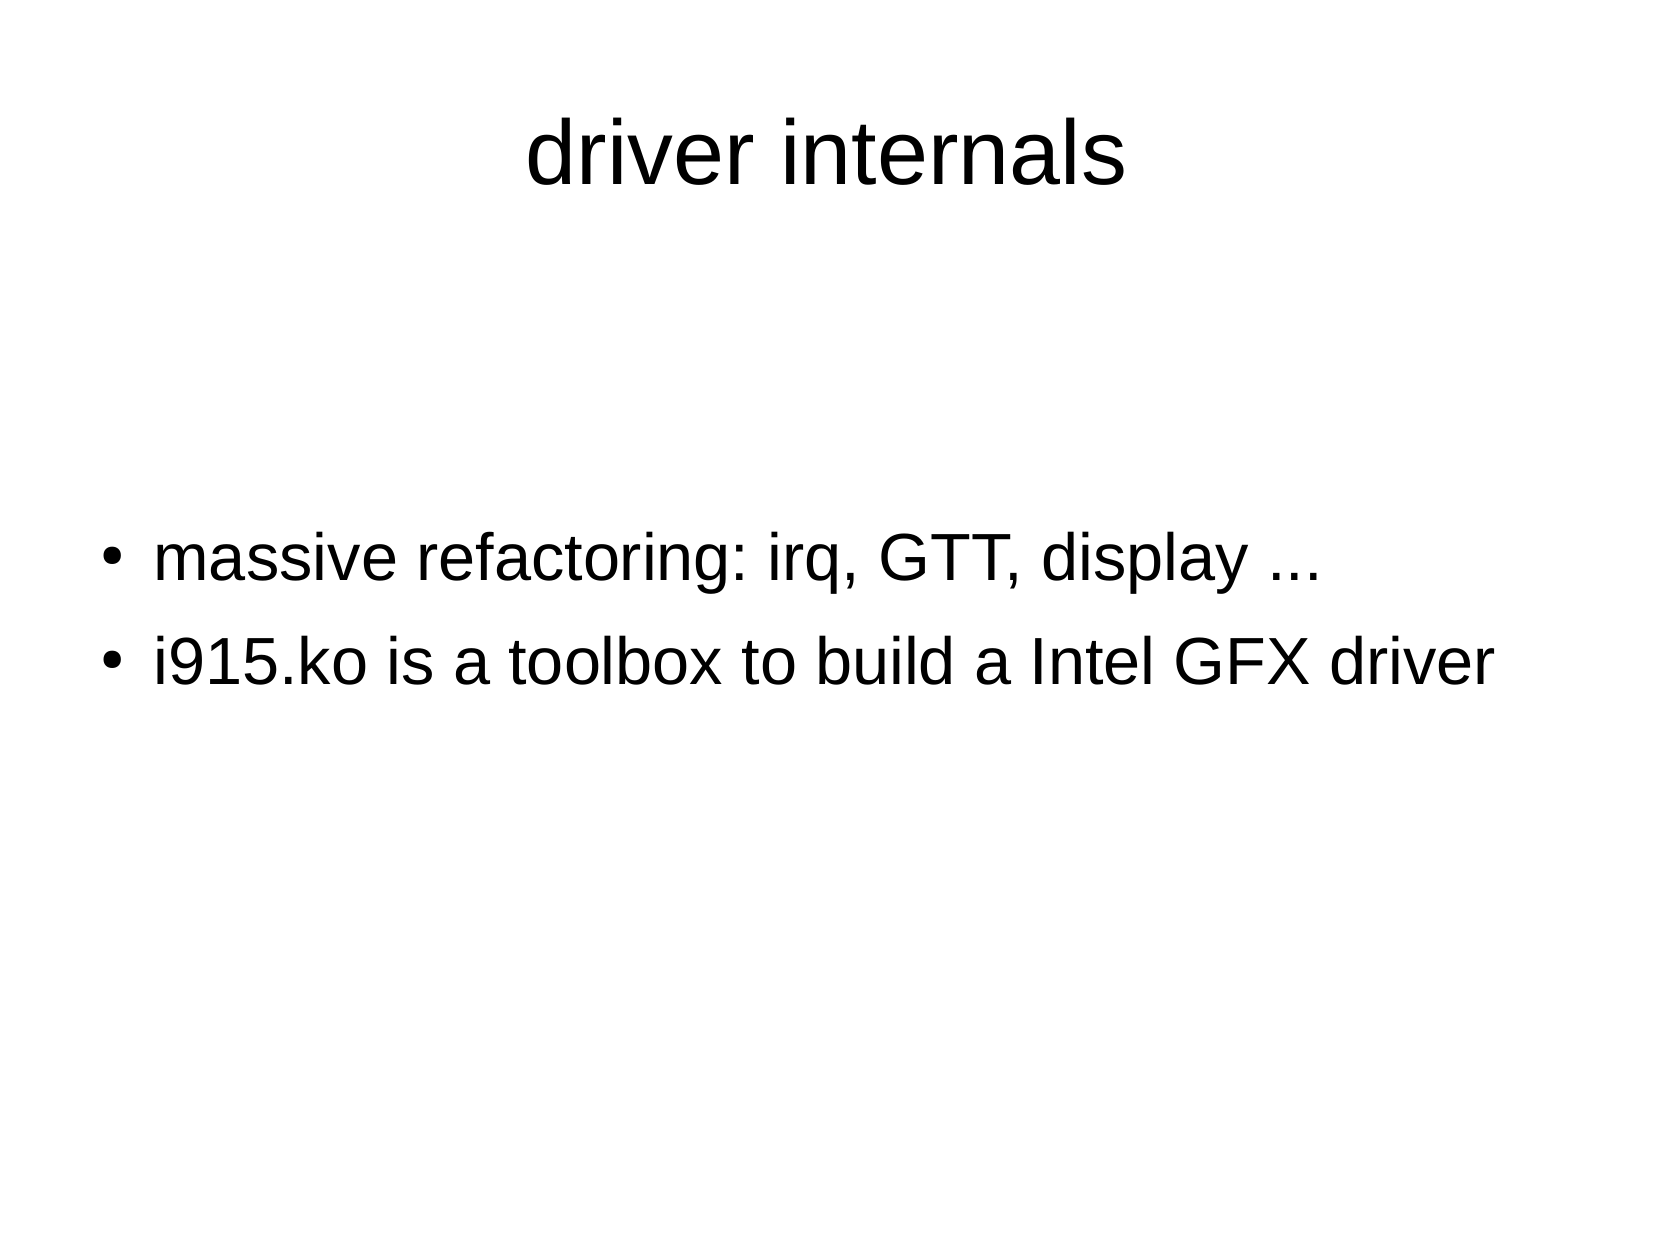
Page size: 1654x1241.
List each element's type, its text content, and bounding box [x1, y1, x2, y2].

list massive refactoring: irq, GTT, display ... i915.ko is a toolbox to build a Intel GFX driver [82, 519, 1571, 1109]
title driver internals [82, 49, 1571, 257]
